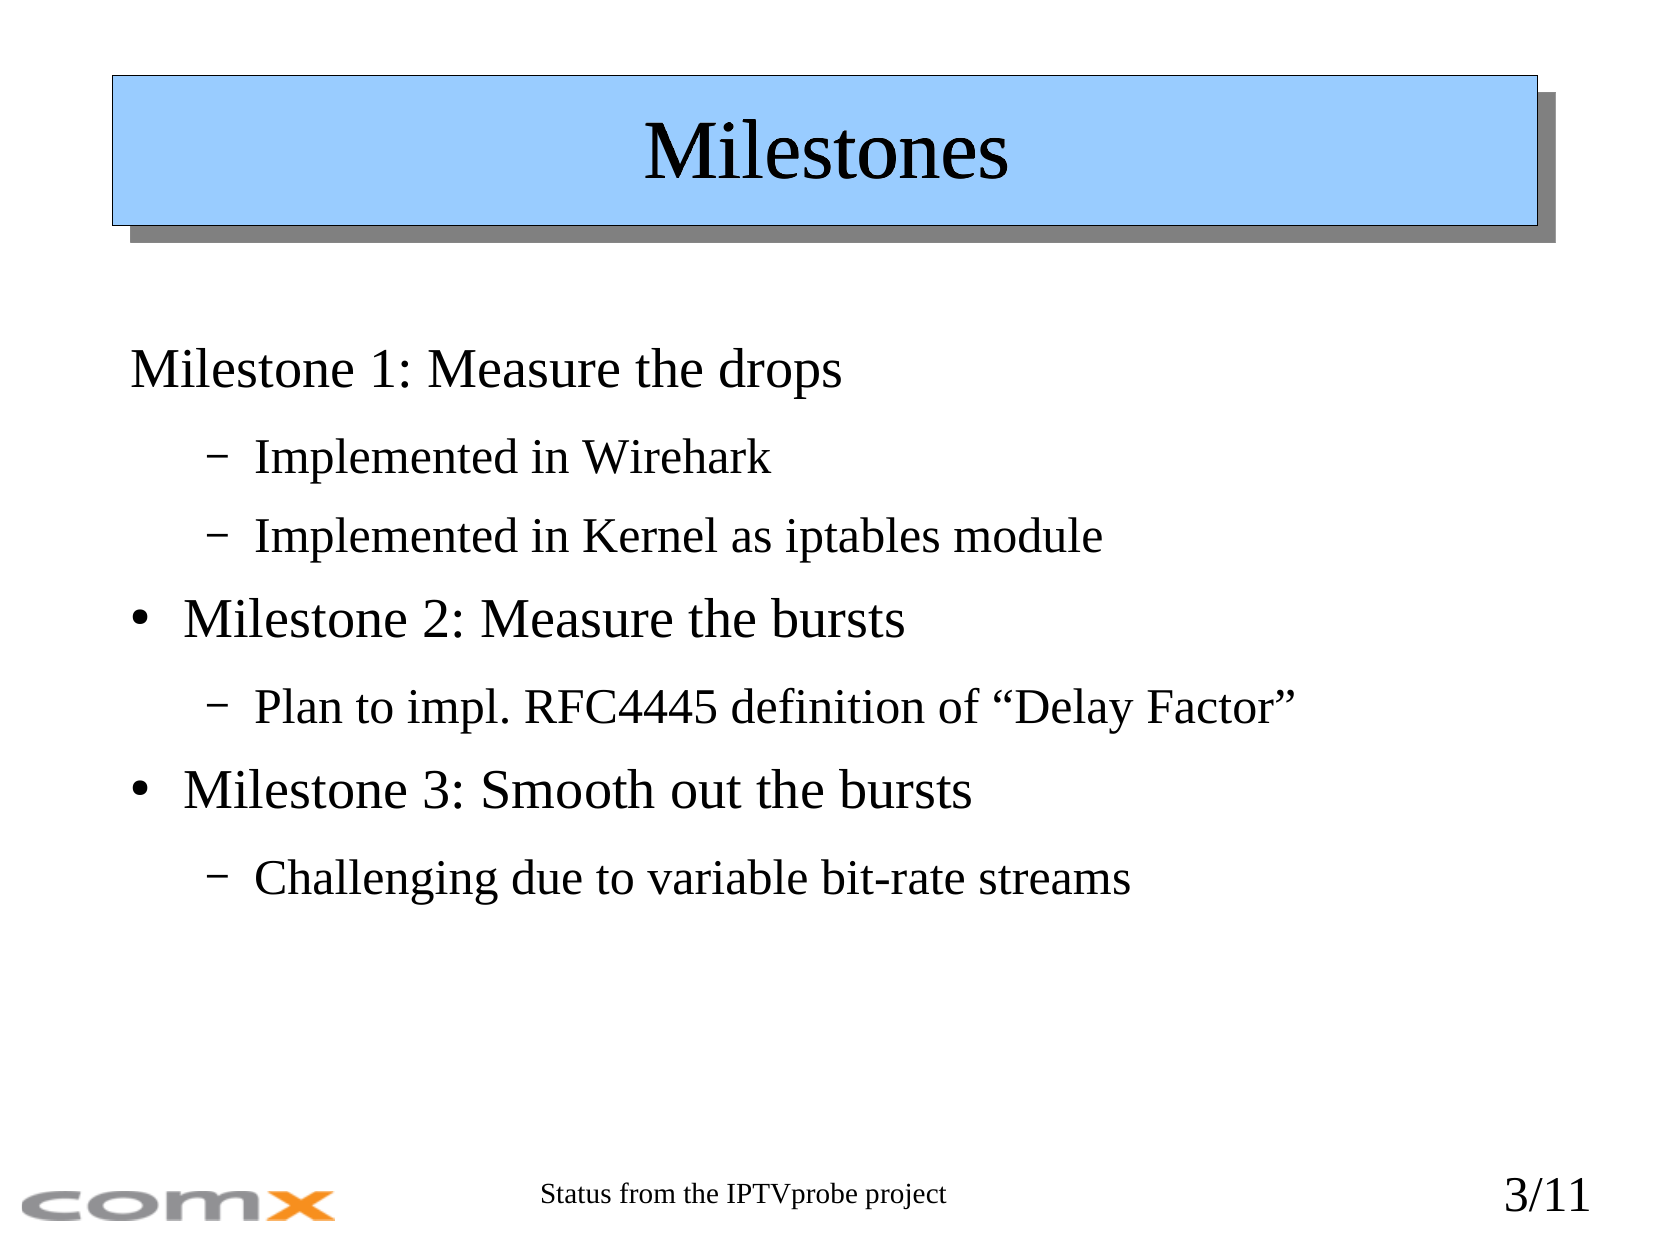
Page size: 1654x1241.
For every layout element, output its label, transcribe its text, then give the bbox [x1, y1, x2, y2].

picture [21, 1191, 335, 1221]
title Milestones [116, 89, 1538, 210]
list Milestone 1: Measure the drops Implemented in Wirehark Implemented in Kernel as iptables module Milestone 2: Measure the bursts Plan to impl. RFC4445 definition of “Delay Factor” Milestone 3: Smooth out the bursts Challenging due to variable bit-rate streams [112, 337, 1538, 1096]
